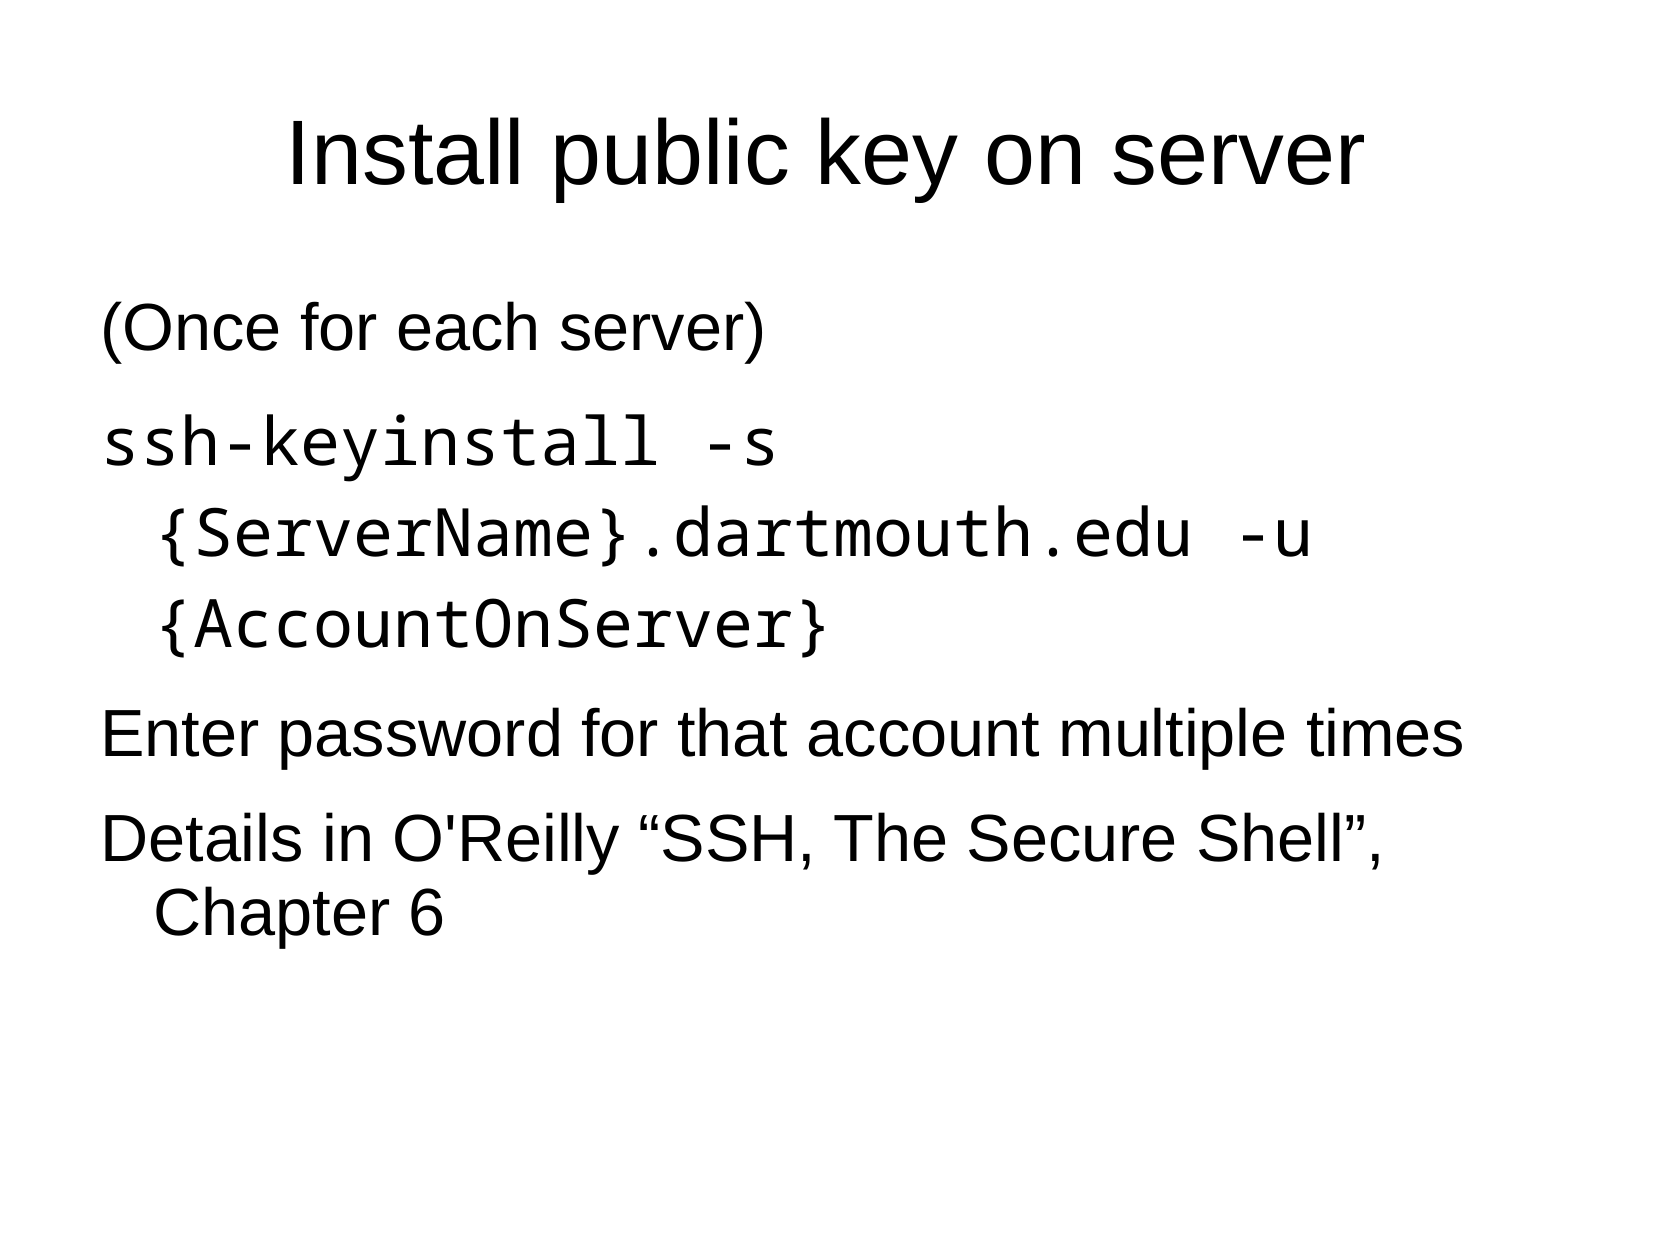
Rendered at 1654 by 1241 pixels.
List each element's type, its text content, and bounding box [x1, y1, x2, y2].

title Install public key on server [82, 56, 1571, 250]
list (Once for each server) ssh-keyinstall -s {ServerName}.dartmouth.edu -u {AccountOnServer} Enter password for that account multiple times Details in O'Reilly “SSH, The Secure Shell”, Chapter 6 [82, 290, 1571, 1094]
